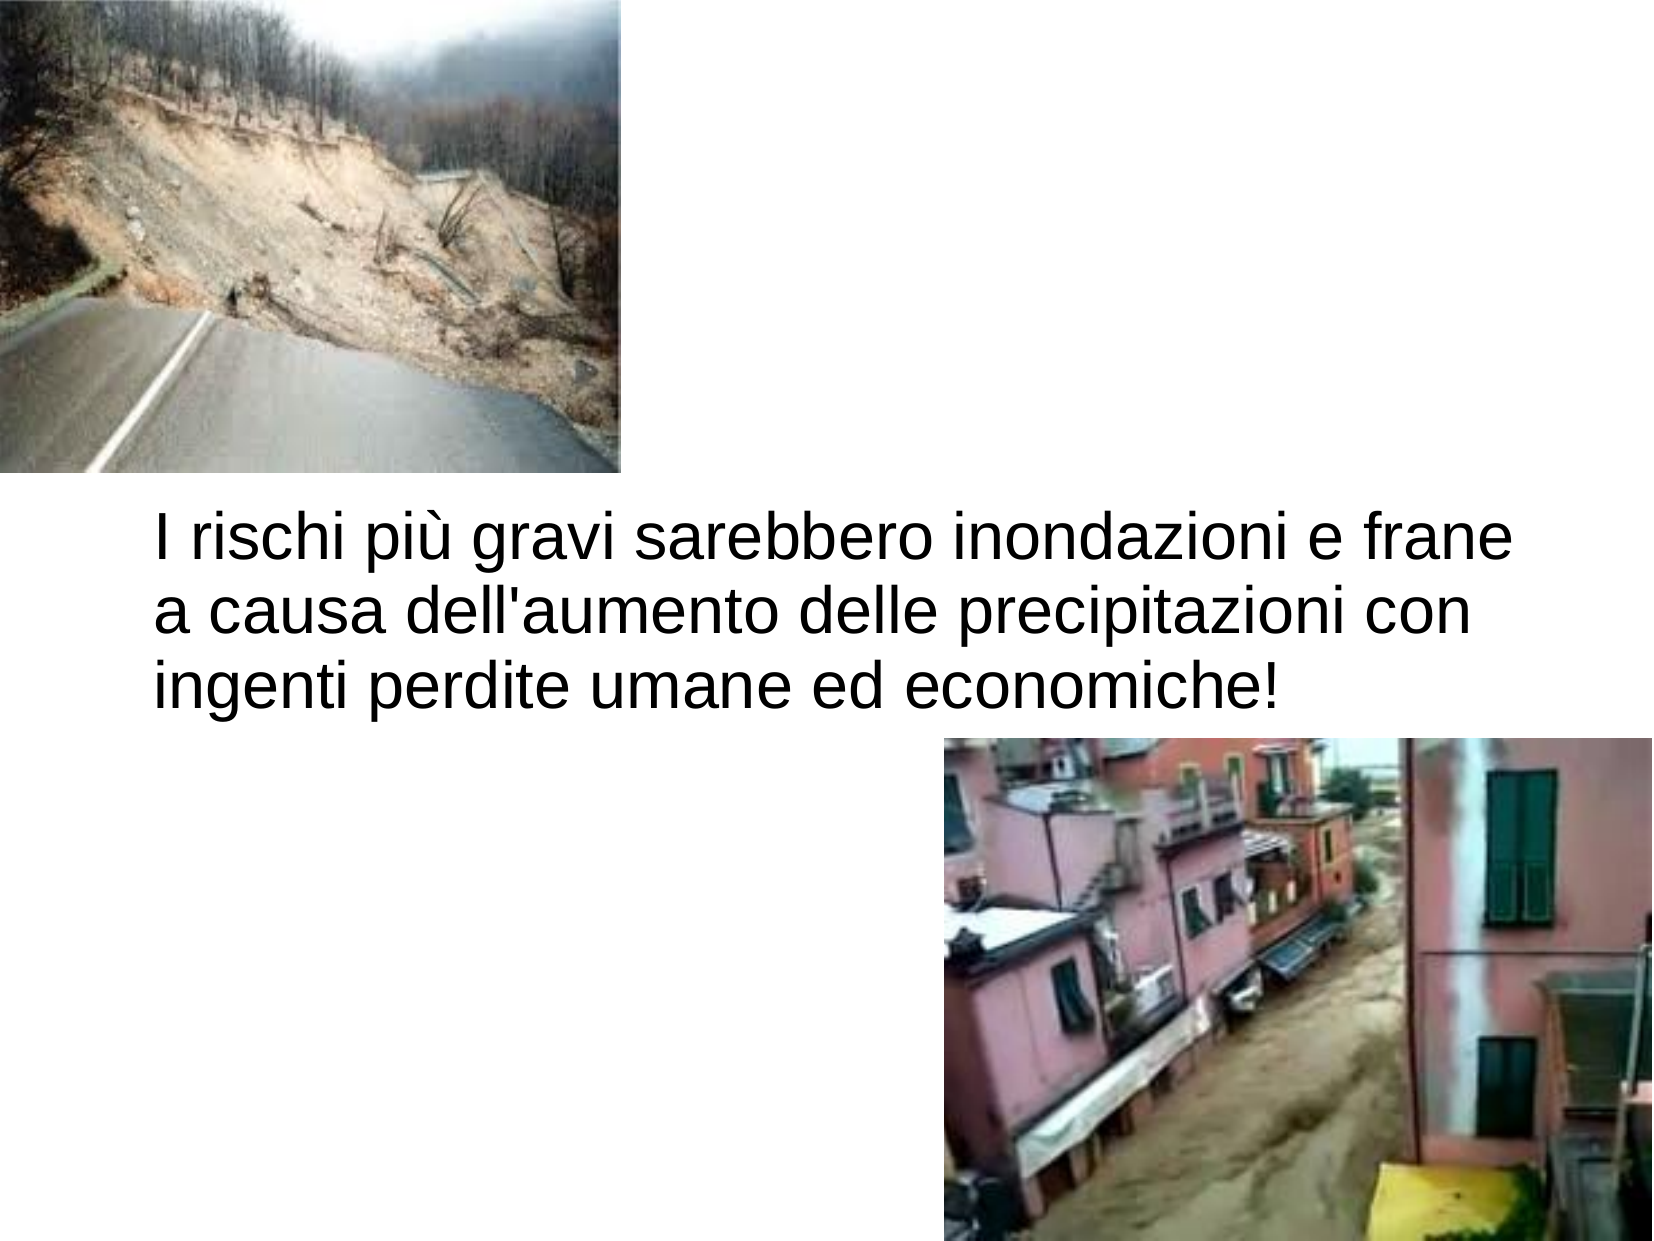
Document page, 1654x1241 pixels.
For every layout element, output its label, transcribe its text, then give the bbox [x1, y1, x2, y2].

picture [944, 738, 1652, 1241]
picture [0, 0, 621, 473]
list I rischi più gravi sarebbero inondazioni e frane a causa dell'aumento delle precipitazioni con ingenti perdite umane ed economiche! [82, 290, 1571, 1109]
